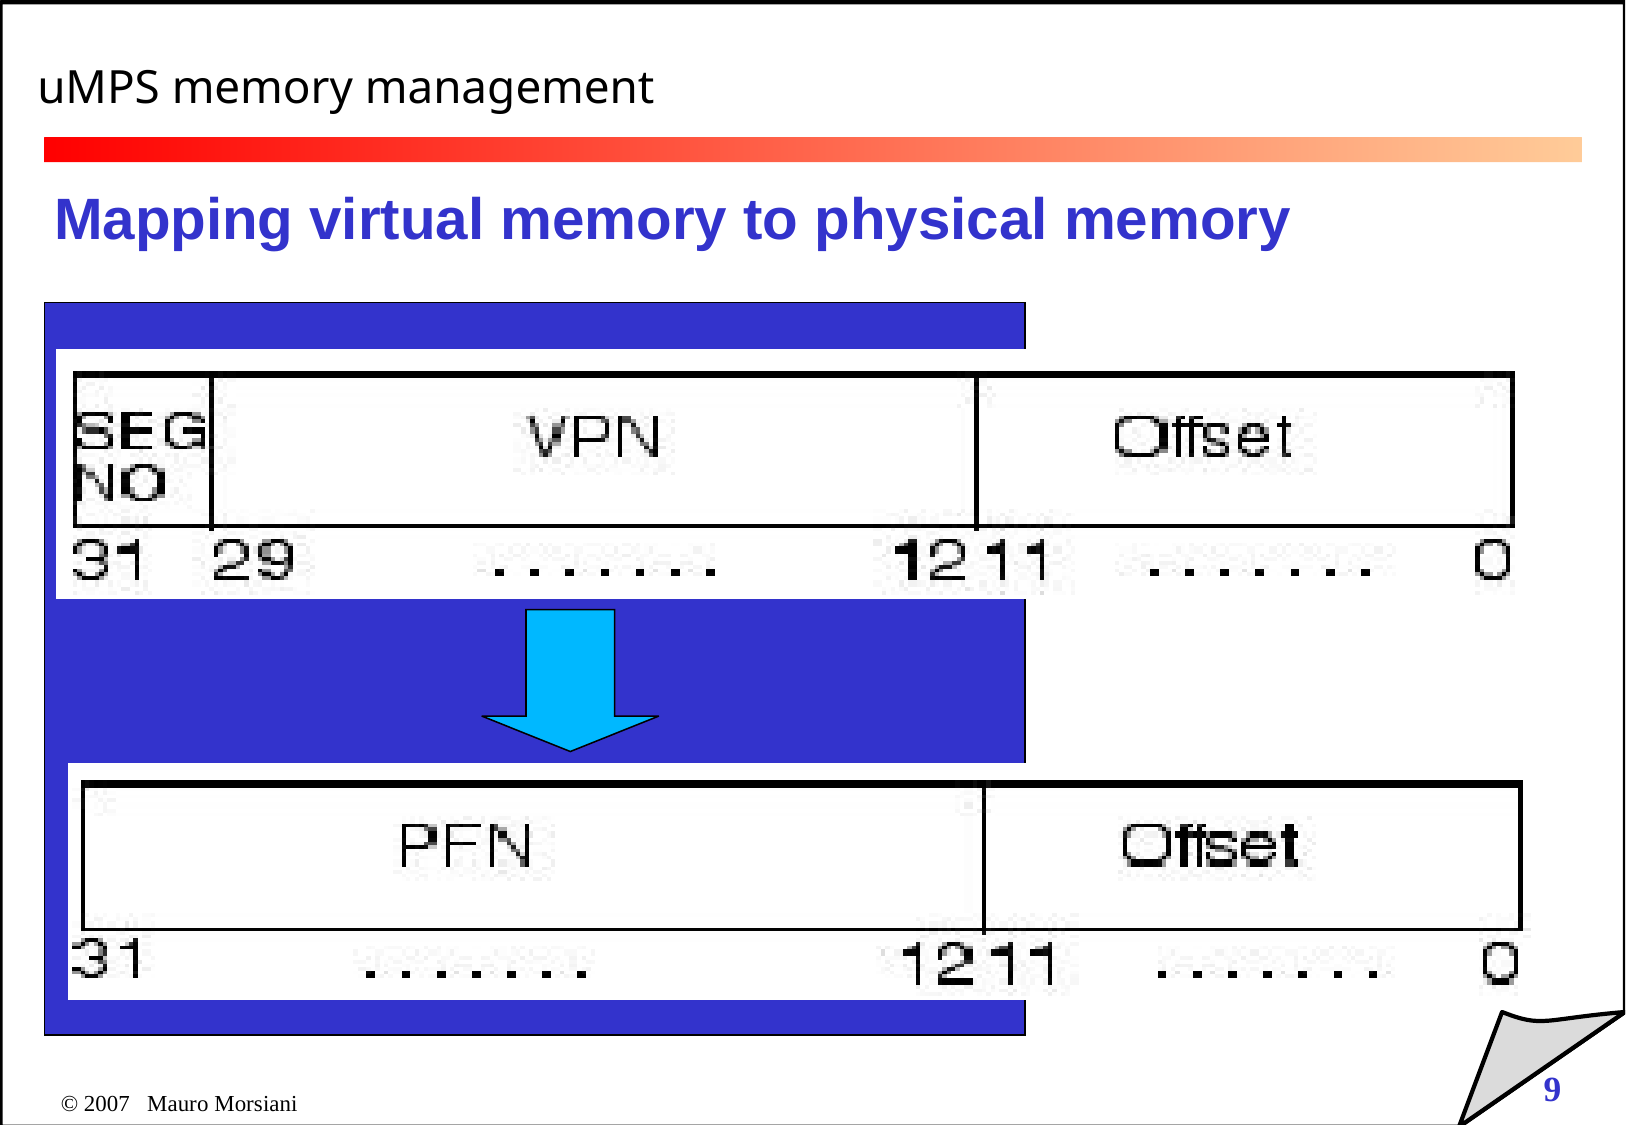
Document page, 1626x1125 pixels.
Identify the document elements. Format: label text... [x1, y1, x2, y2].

text_box [44, 302, 1025, 1036]
picture [56, 349, 1546, 599]
picture [68, 763, 1545, 1000]
list Mapping virtual memory to physical memory [54, 187, 1545, 739]
title uMPS memory management [37, 44, 1587, 130]
